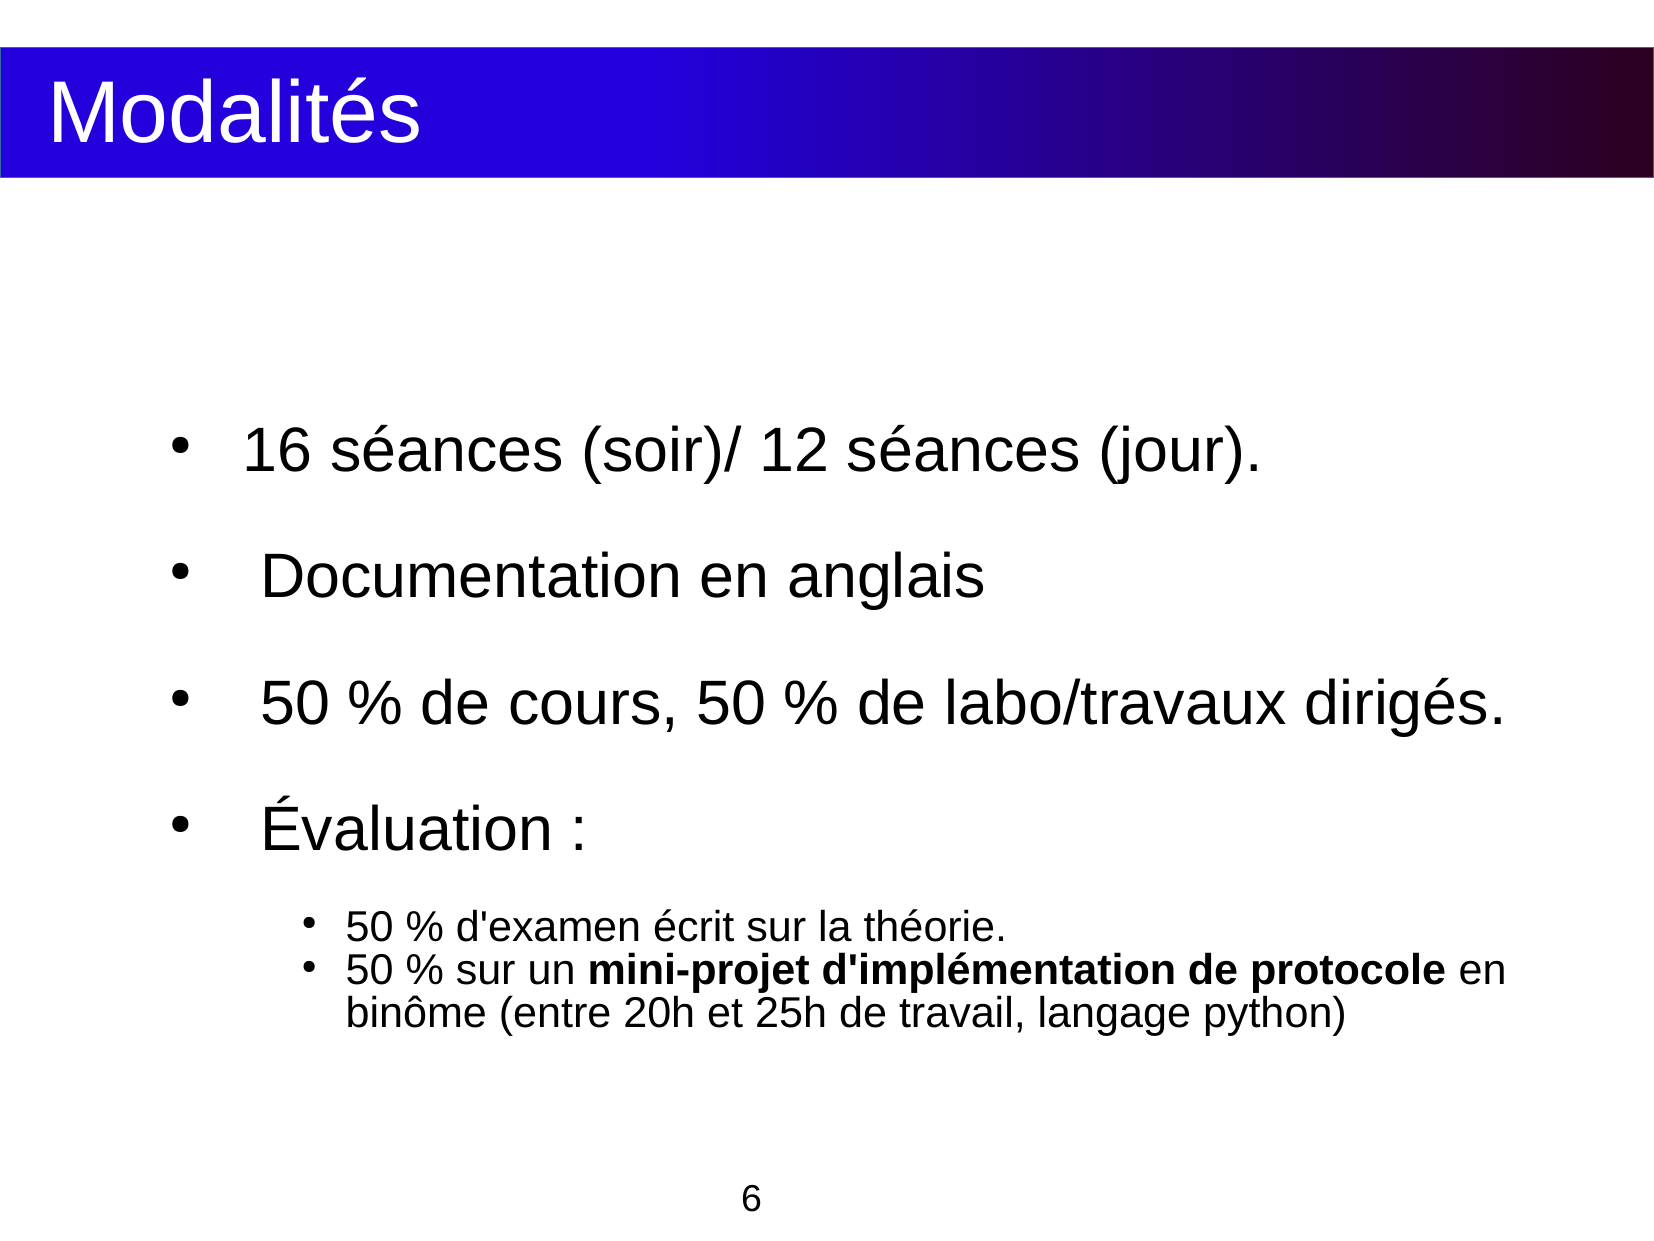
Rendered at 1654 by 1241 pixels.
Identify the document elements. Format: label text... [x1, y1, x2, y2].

title Modalités [47, 6, 1477, 225]
list 16 séances (soir)/ 12 séances (jour). Documentation en anglais 50 % de cours, 50 % de labo/travaux dirigés. Évaluation : 50 % d'examen écrit sur la théorie. 50 % sur un mini-projet d'implémentation de protocole en binôme (entre 20h et 25h de travail, langage python) [116, 231, 1630, 1040]
